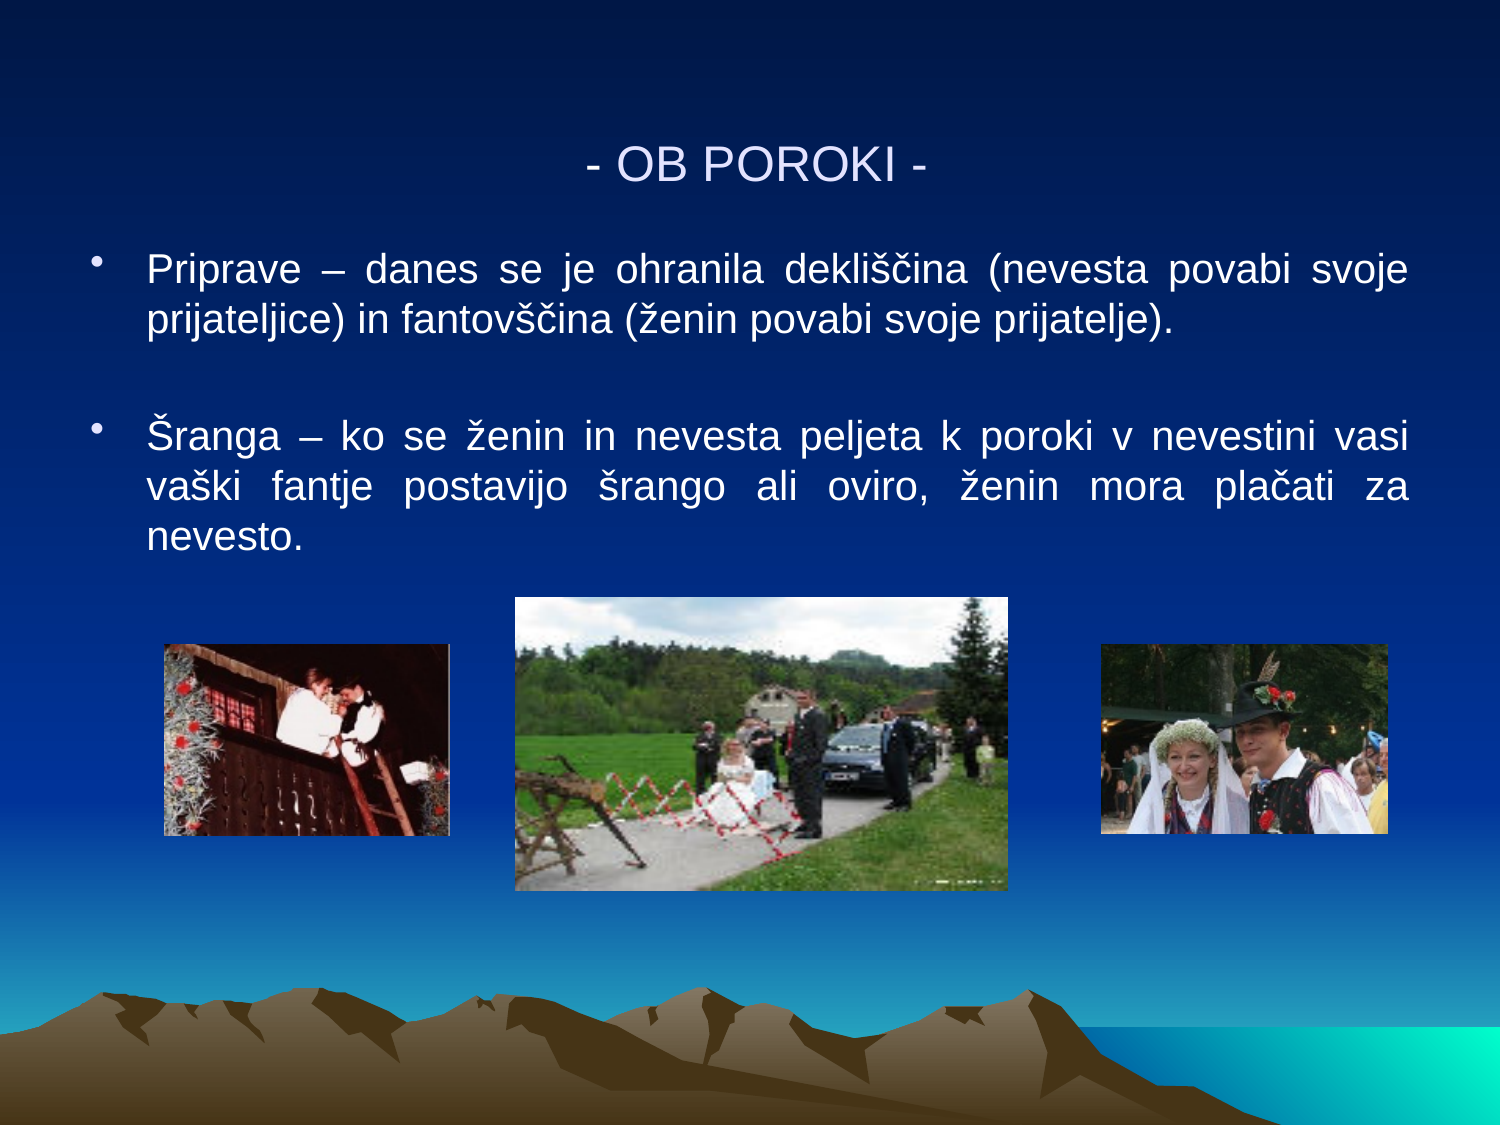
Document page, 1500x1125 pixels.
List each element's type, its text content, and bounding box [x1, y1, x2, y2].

picture [1101, 644, 1388, 834]
picture [515, 597, 1008, 891]
list Priprave – danes se je ohranila dekliščina (nevesta povabi svoje prijateljice) in fantovščina (ženin povabi svoje prijatelje). Šranga – ko se ženin in nevesta peljeta k poroki v nevestini vasi vaški fantje postavijo šrango ali oviro, ženin mora plačati za nevesto. [75, 234, 1425, 1008]
picture [164, 644, 450, 836]
title - OB POROKI - [75, 37, 1425, 225]
